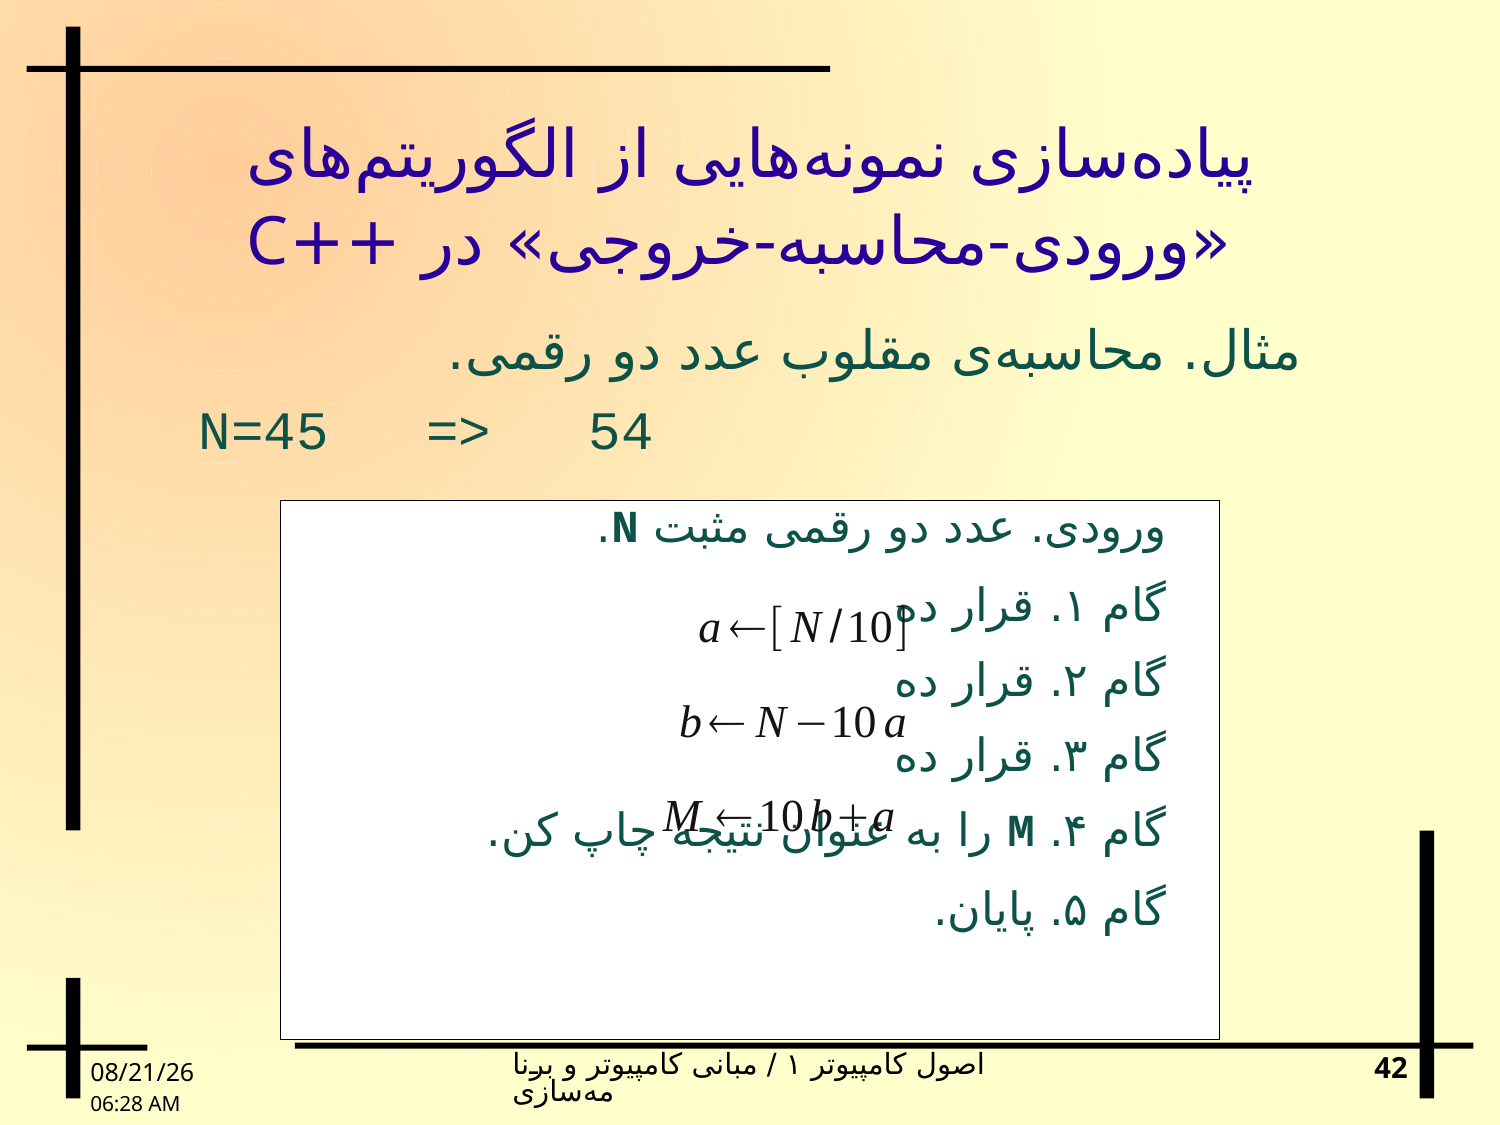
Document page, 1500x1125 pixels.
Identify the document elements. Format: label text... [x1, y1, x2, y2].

chart [672, 696, 913, 748]
title پیاده‌سازی نمونه‌هایی از الگوریتم‌های «ورودی-محاسبه-خروجی» در ++C [109, 90, 1391, 310]
list مثال. محاسبه‌ی مقلوب عدد دو رقمی. N=45 => 54 [145, 319, 1355, 488]
list ورودی. عدد دو رقمی مثبت N. گام ۱. قرار ده گام ۲. قرار ده گام ۳. قرار ده گام ۴. M را به عنوان نتیجه چاپ کن. گام ۵. پایان. [280, 500, 1220, 1040]
chart [655, 791, 902, 842]
chart [690, 602, 915, 654]
